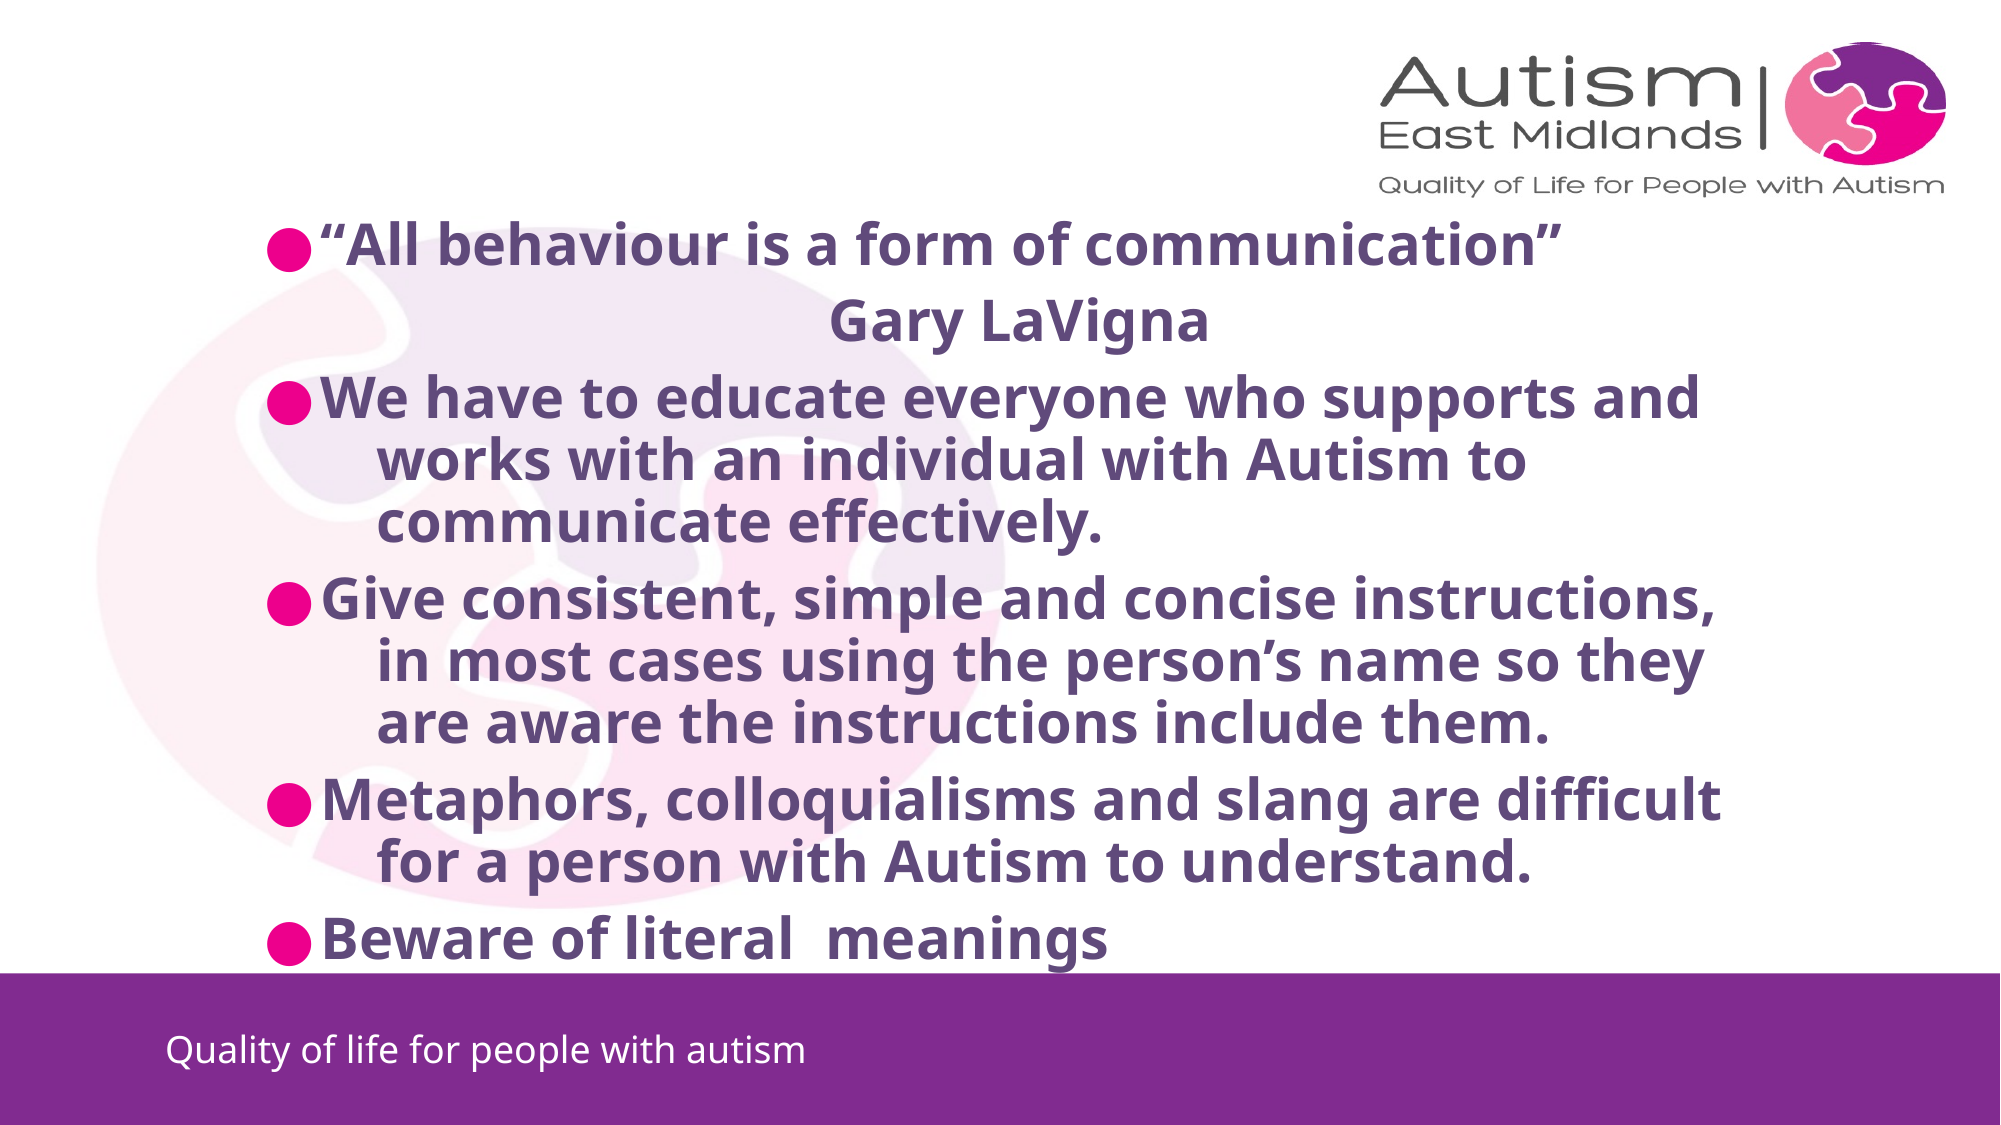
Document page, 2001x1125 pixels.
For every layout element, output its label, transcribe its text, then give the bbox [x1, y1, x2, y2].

list “All behaviour is a form of communication” Gary LaVigna We have to educate everyone who supports and works with an individual with Autism to communicate effectively. Give consistent, simple and concise instructions, in most cases using the person’s name so they are aware the instructions include them. Metaphors, colloquialisms and slang are difficult for a person with Autism to understand. Beware of literal meanings [249, 208, 1750, 1000]
